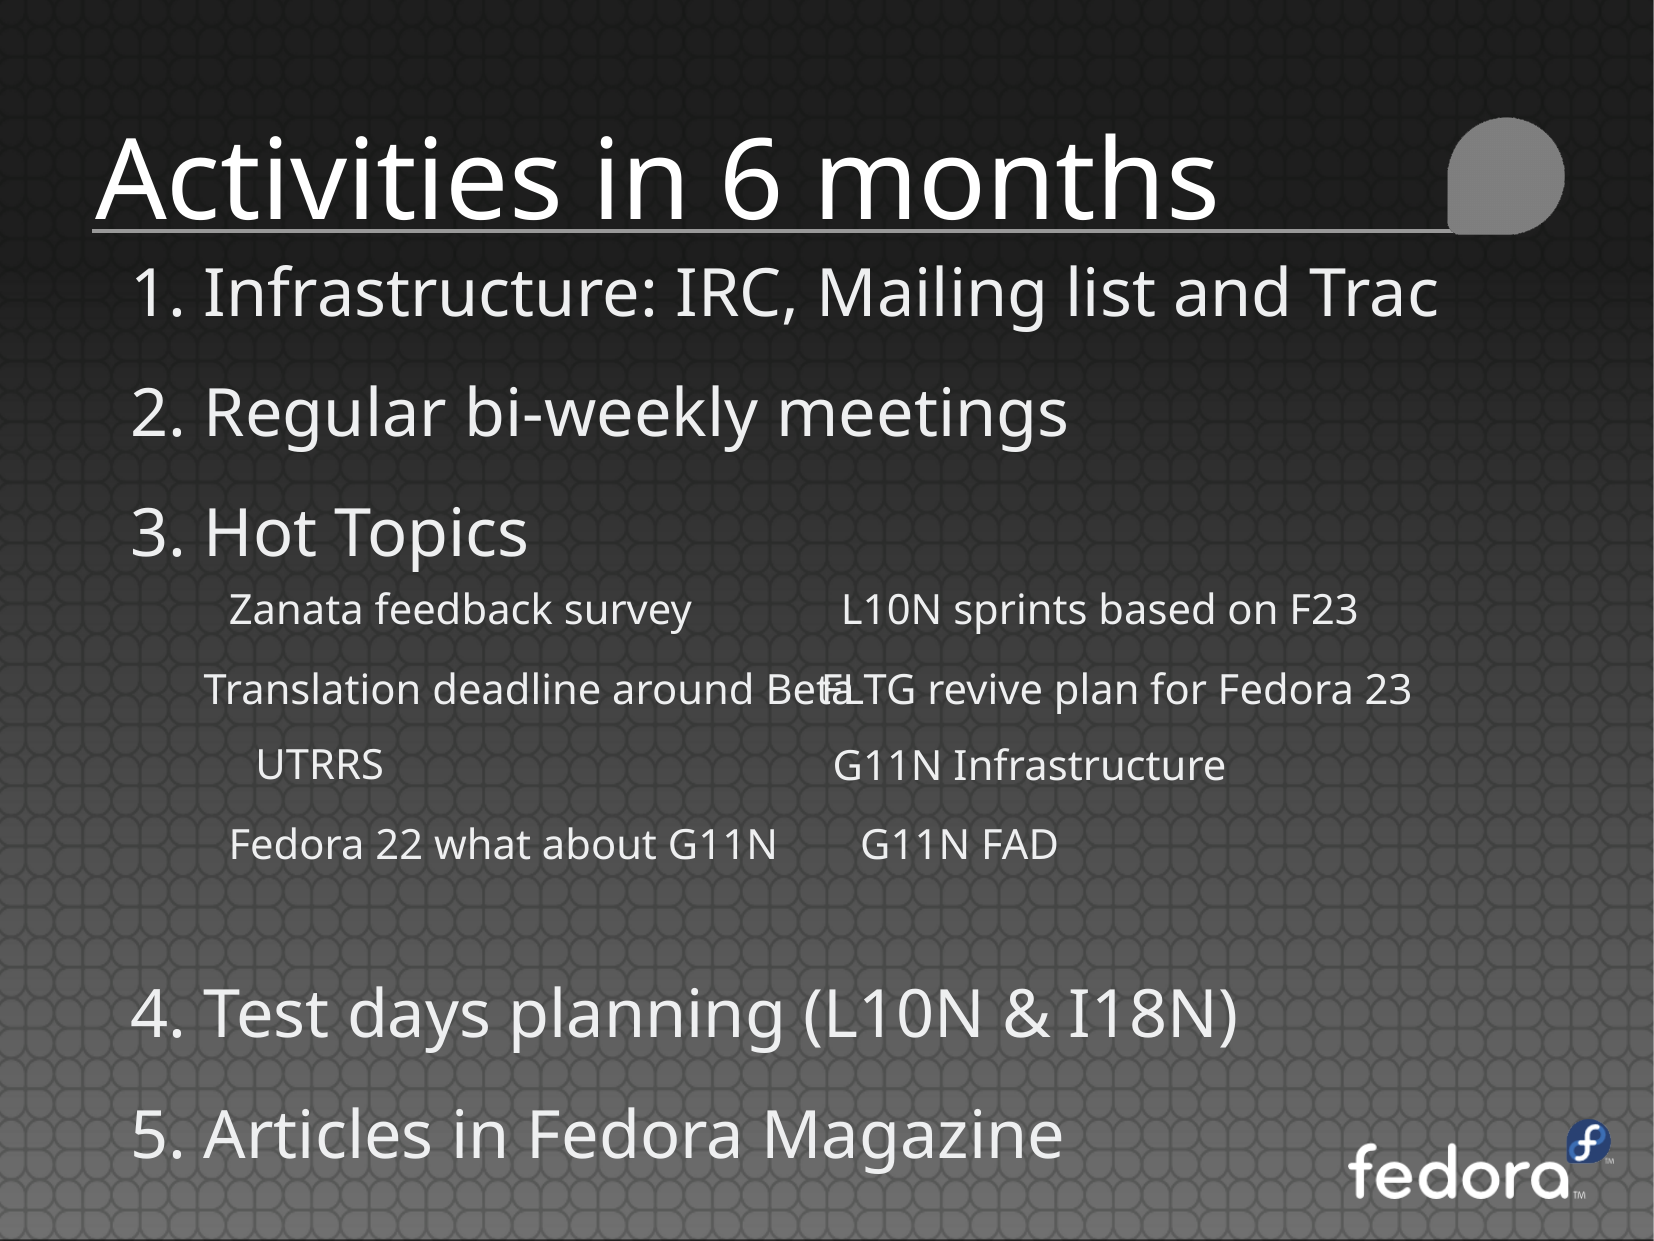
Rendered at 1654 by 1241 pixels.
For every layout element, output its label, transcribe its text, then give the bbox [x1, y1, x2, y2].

list Infrastructure: IRC, Mailing list and Trac Regular bi-weekly meetings Hot Topics Test days planning (L10N & I18N) Articles in Fedora Magazine [112, 244, 1501, 1241]
title Activities in 6 months [94, 100, 1426, 251]
text_box FLTG revive plan for Fedora 23 [843, 652, 1391, 715]
text_box Zanata feedback survey [234, 572, 687, 635]
text_box G11N FAD [845, 807, 1256, 870]
text_box Fedora 22 what about G11N [231, 807, 776, 870]
text_box Translation deadline around Beta [230, 652, 828, 715]
text_box UTRRS [240, 727, 652, 790]
picture [0, 0, 1654, 1241]
text_box G11N Infrastructure [824, 727, 1235, 790]
text_box L10N sprints based on F23 [849, 572, 1351, 635]
